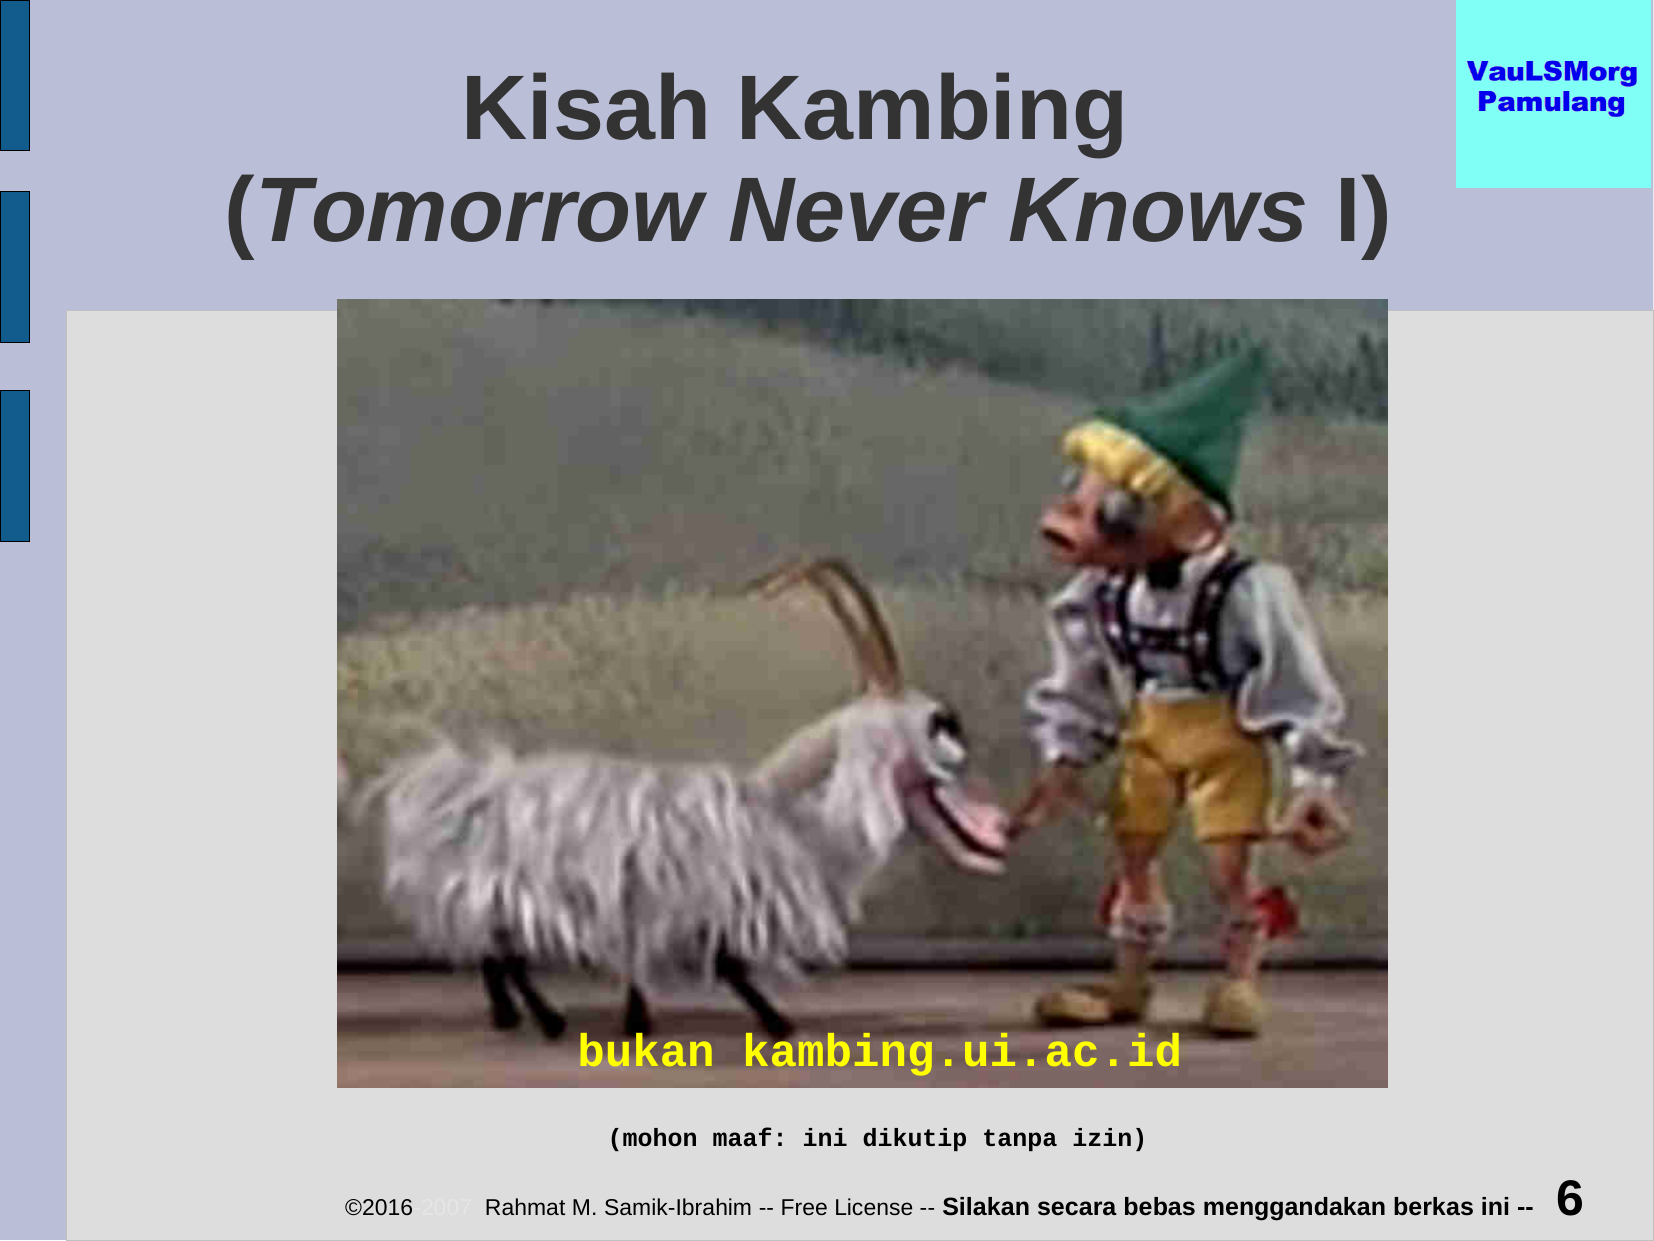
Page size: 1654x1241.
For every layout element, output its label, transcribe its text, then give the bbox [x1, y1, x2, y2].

picture [337, 299, 1388, 1088]
text_box bukan kambing.ui.ac.id [562, 1020, 1201, 1088]
picture [1456, 0, 1651, 188]
text_box (mohon maaf: ini dikutip tanpa izin) [592, 1118, 1163, 1163]
title Kisah Kambing (Tomorrow Never Knows I) [78, 55, 1538, 263]
